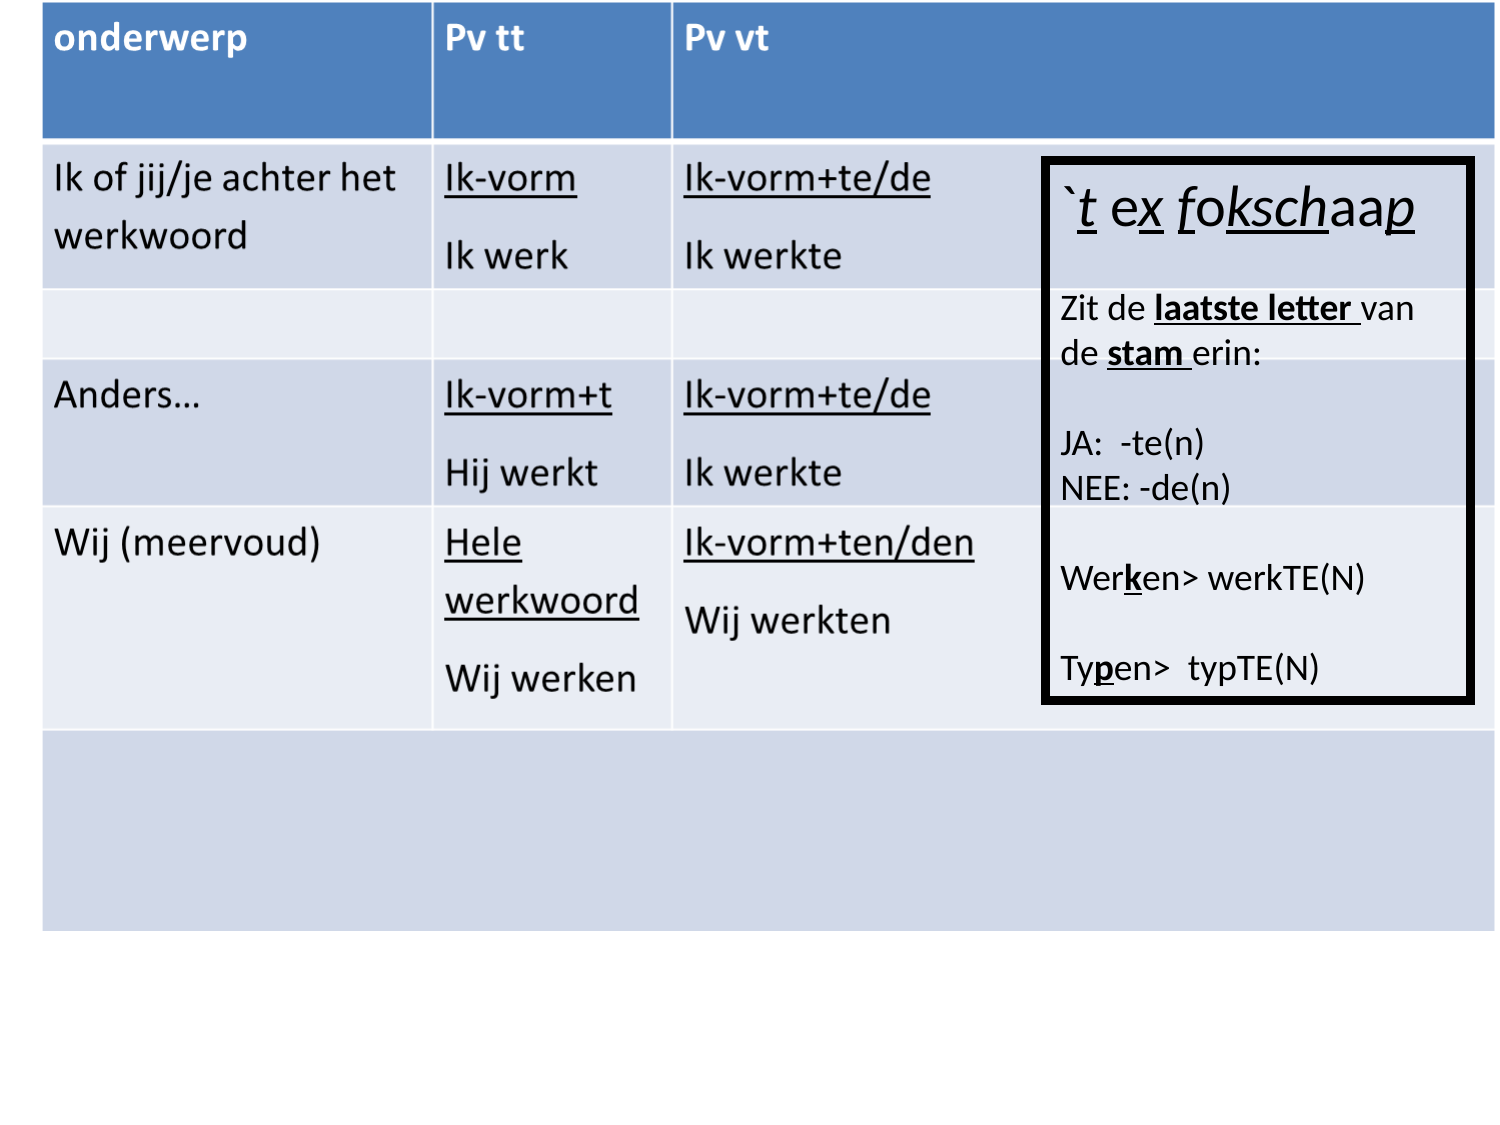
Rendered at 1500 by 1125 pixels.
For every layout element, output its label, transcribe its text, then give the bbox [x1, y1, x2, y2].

text_box `t ex fokschaap Zit de laatste letter van de stam erin: JA: -te(n) NEE: -de(n) Werken> werkTE(N) Typen> typTE(N) [1045, 160, 1471, 701]
picture [41, 0, 1496, 933]
